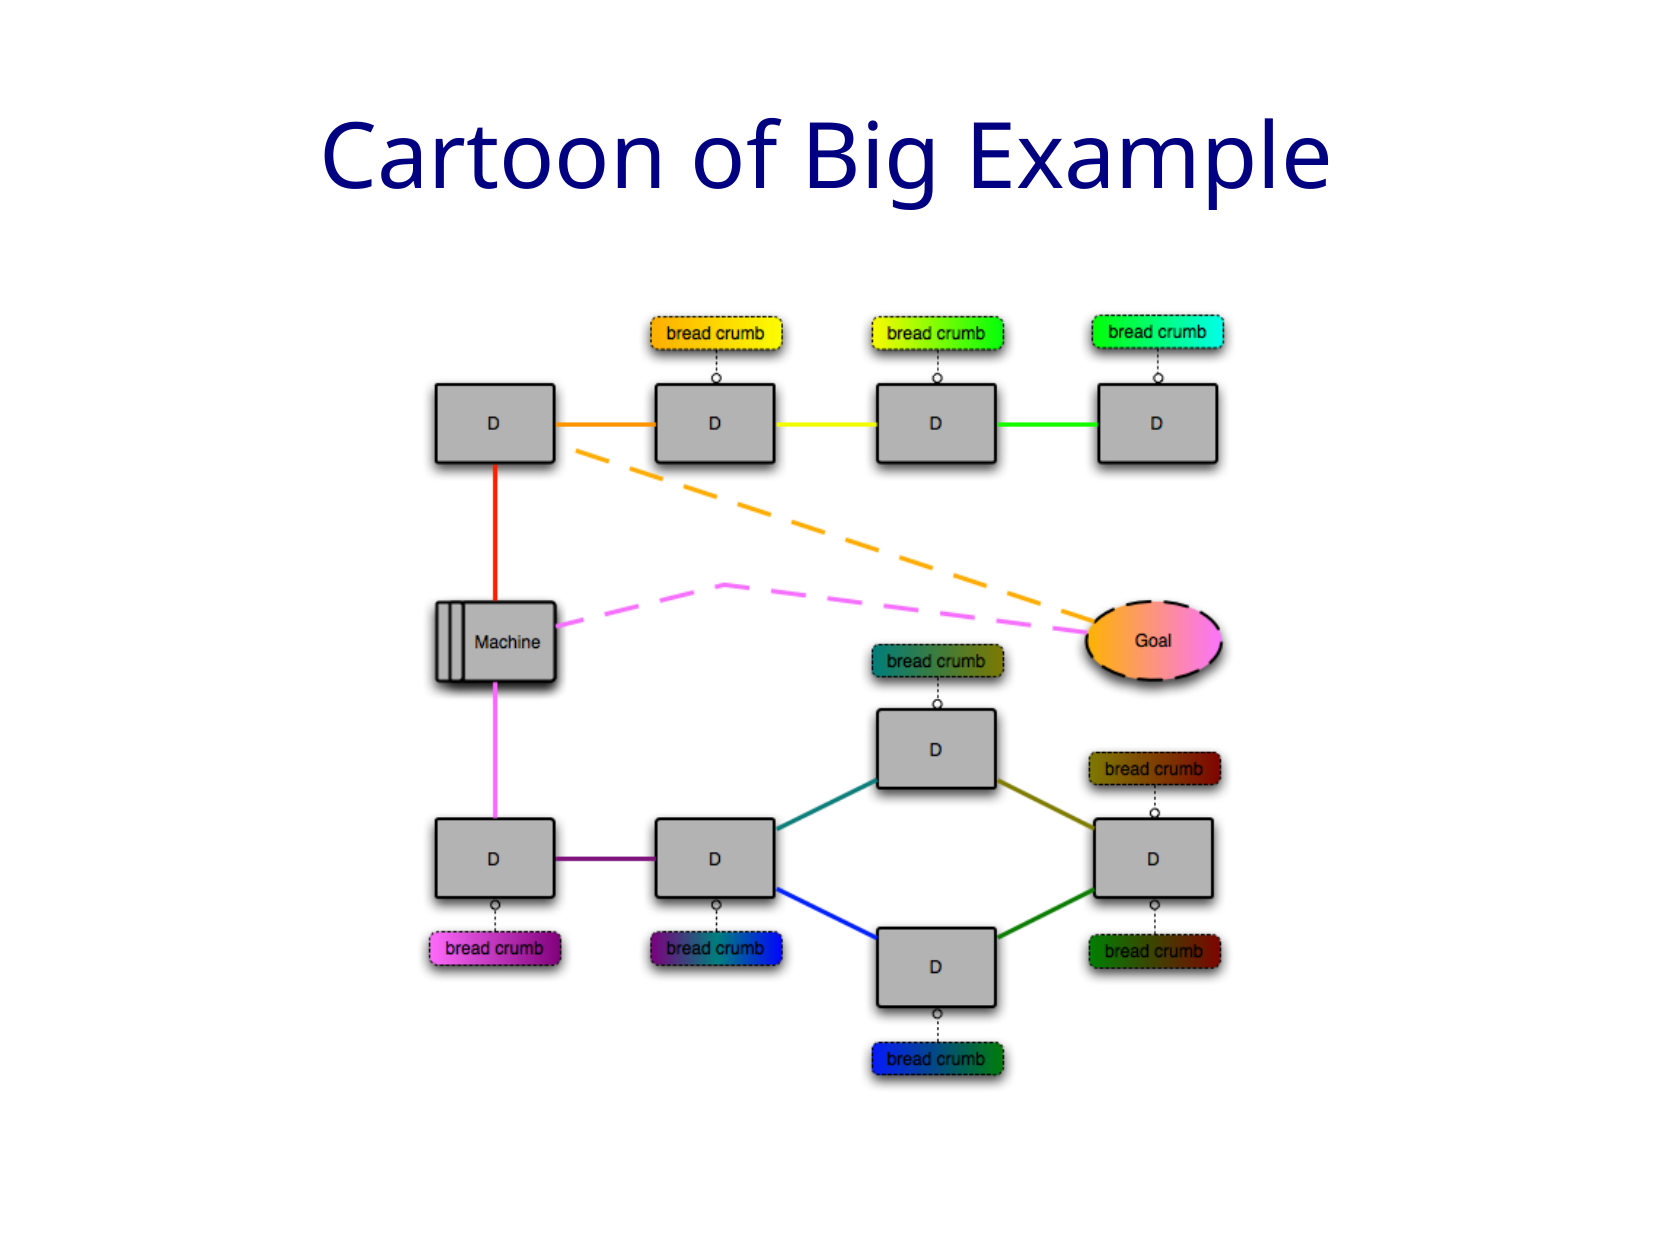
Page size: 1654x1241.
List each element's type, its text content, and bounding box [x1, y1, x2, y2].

title Cartoon of Big Example [82, 49, 1571, 257]
picture [400, 290, 1252, 1109]
